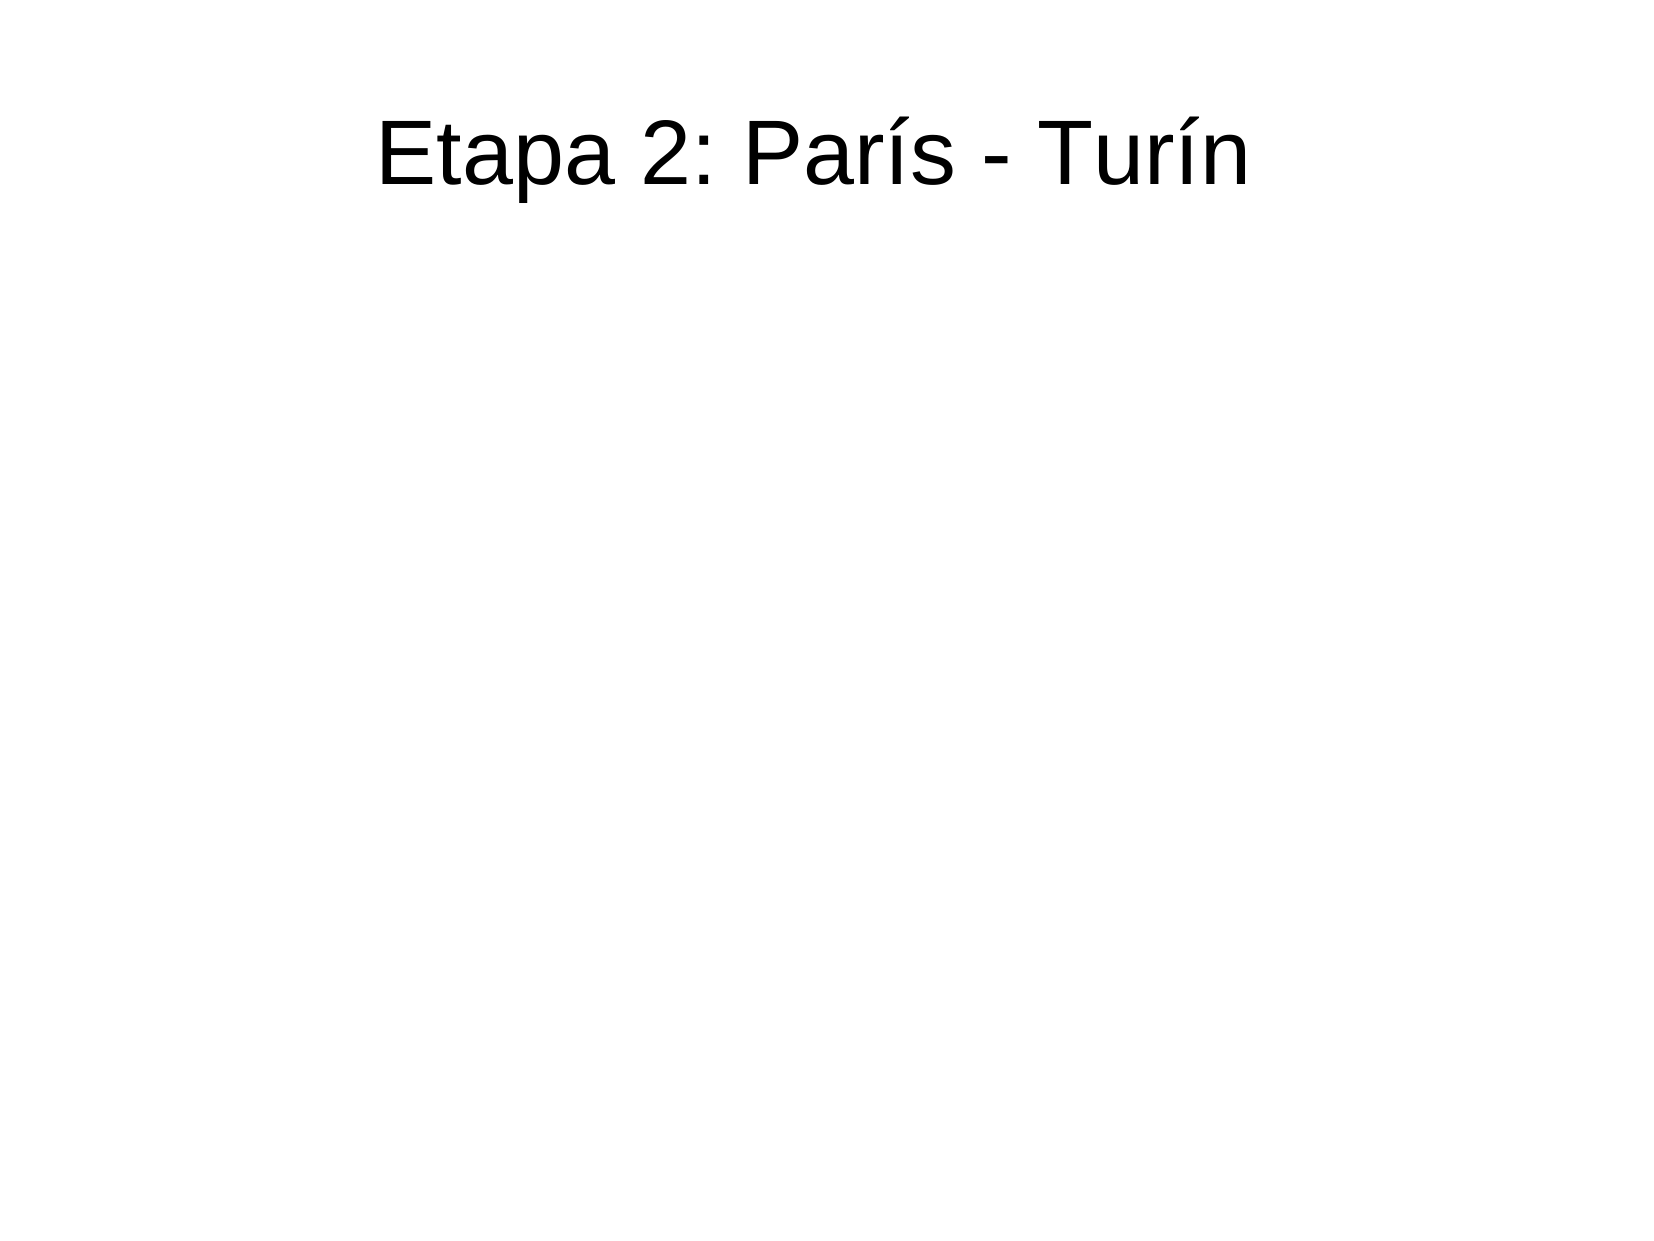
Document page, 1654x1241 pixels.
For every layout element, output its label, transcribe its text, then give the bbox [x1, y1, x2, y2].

title Etapa 2: París - Turín [82, 49, 1571, 257]
